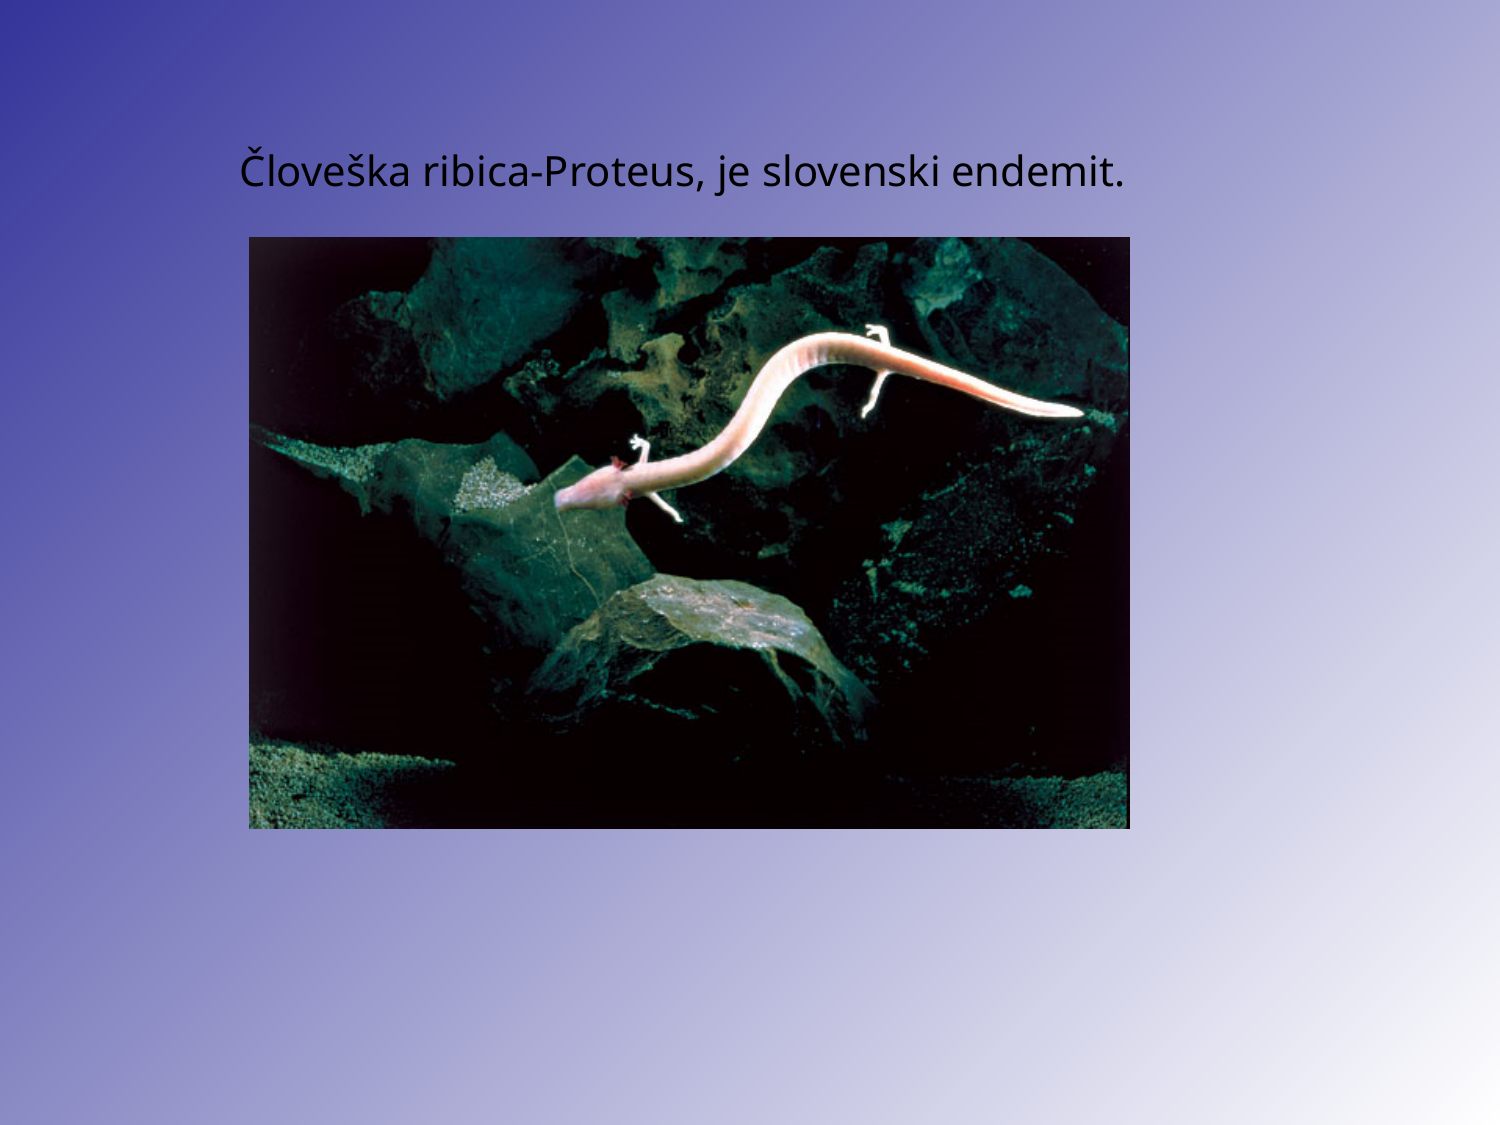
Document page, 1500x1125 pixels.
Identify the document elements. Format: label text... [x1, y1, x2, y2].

text_box Človeška ribica-Proteus, je slovenski endemit. [225, 137, 1253, 203]
picture [249, 237, 1130, 829]
